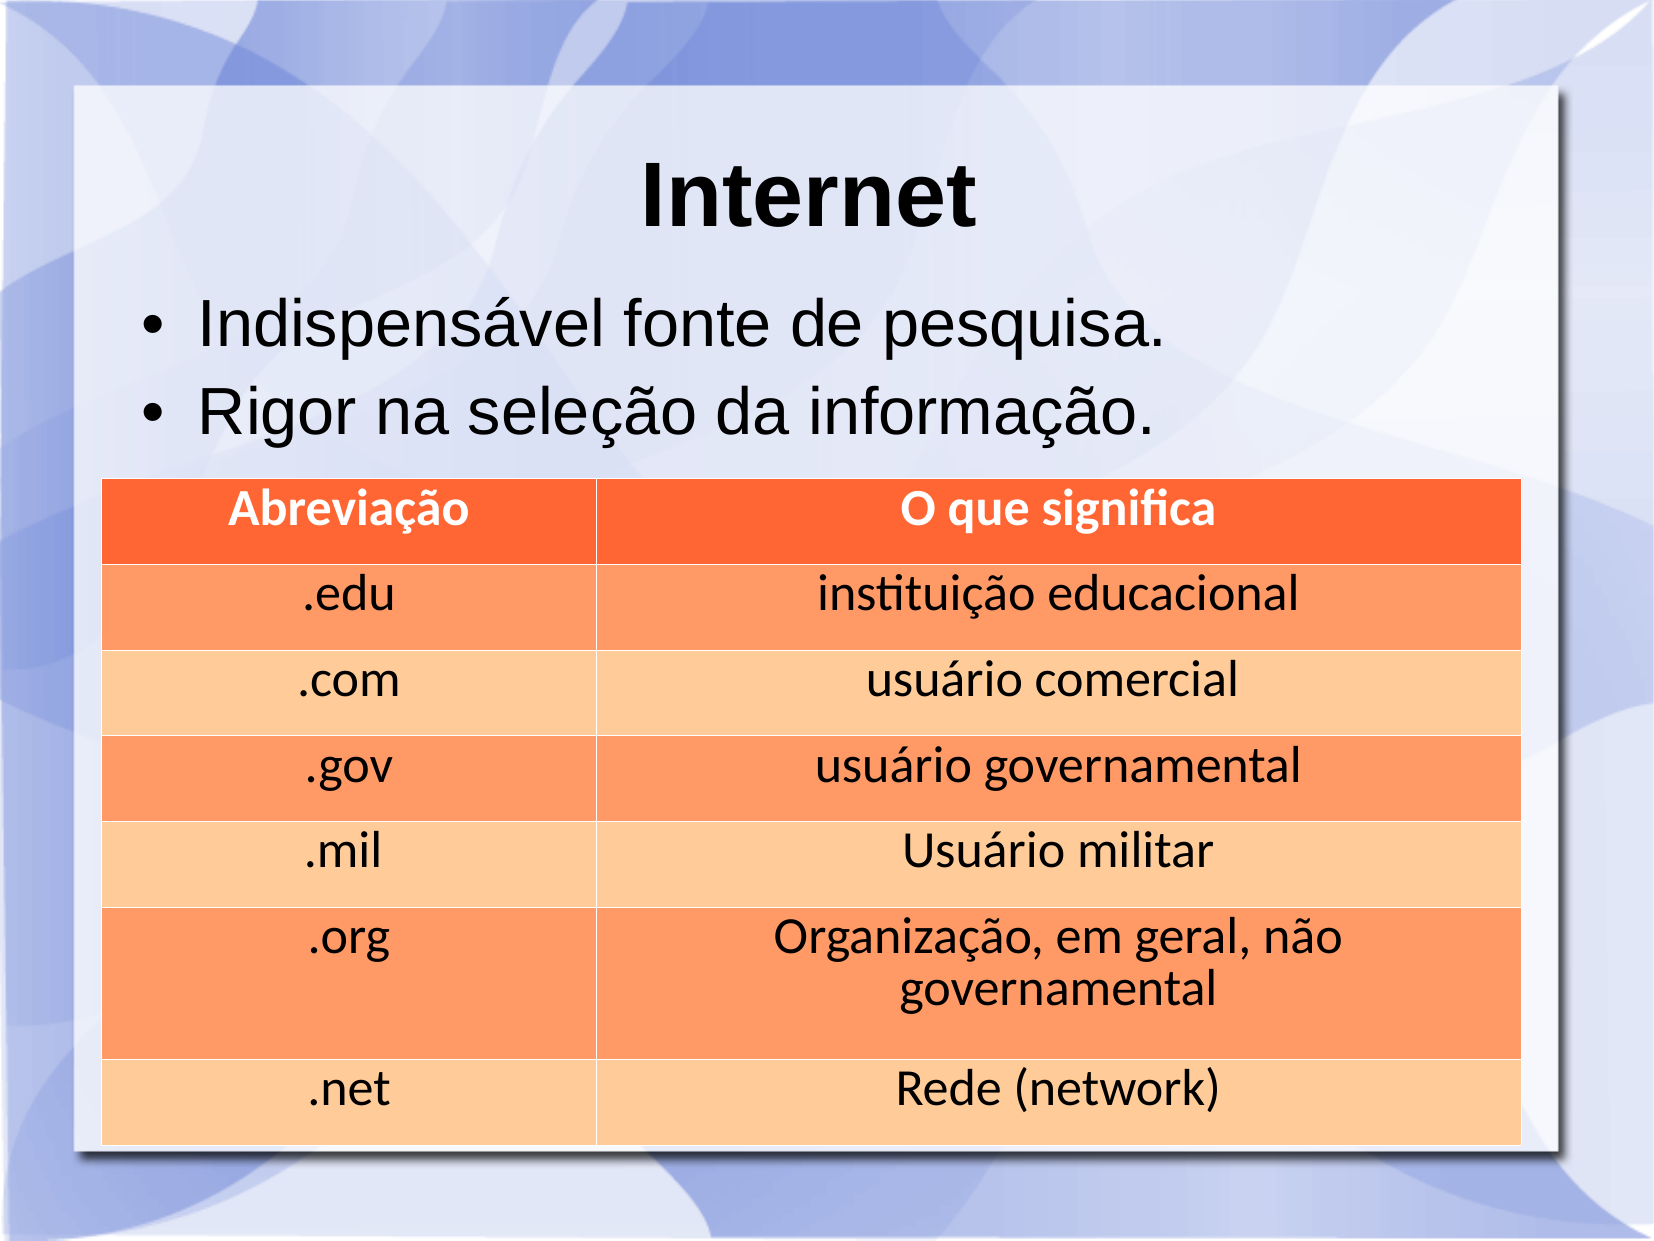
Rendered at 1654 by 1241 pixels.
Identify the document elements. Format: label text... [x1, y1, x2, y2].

table_header O que significa [597, 479, 1521, 564]
table_cell .edu [102, 565, 596, 650]
table_cell usuário comercial [597, 651, 1521, 735]
table_cell Rede (network) [597, 1060, 1521, 1145]
table_cell usuário governamental [597, 736, 1521, 821]
table_cell instituição educacional [597, 565, 1521, 650]
table_cell .net [102, 1060, 596, 1145]
table_cell .mil [102, 822, 596, 907]
table_header Abreviação [102, 479, 596, 564]
picture [0, 0, 1654, 1241]
table_cell .org [102, 908, 596, 1059]
table_cell Usuário militar [597, 822, 1521, 907]
table_cell .gov [102, 736, 596, 821]
table_cell .com [102, 651, 596, 735]
title Internet [82, 90, 1536, 298]
table_cell Organização, em geral, não governamental [597, 908, 1521, 1059]
subtitle Indispensável fonte de pesquisa. Rigor na seleção da informação. [141, 280, 1501, 535]
